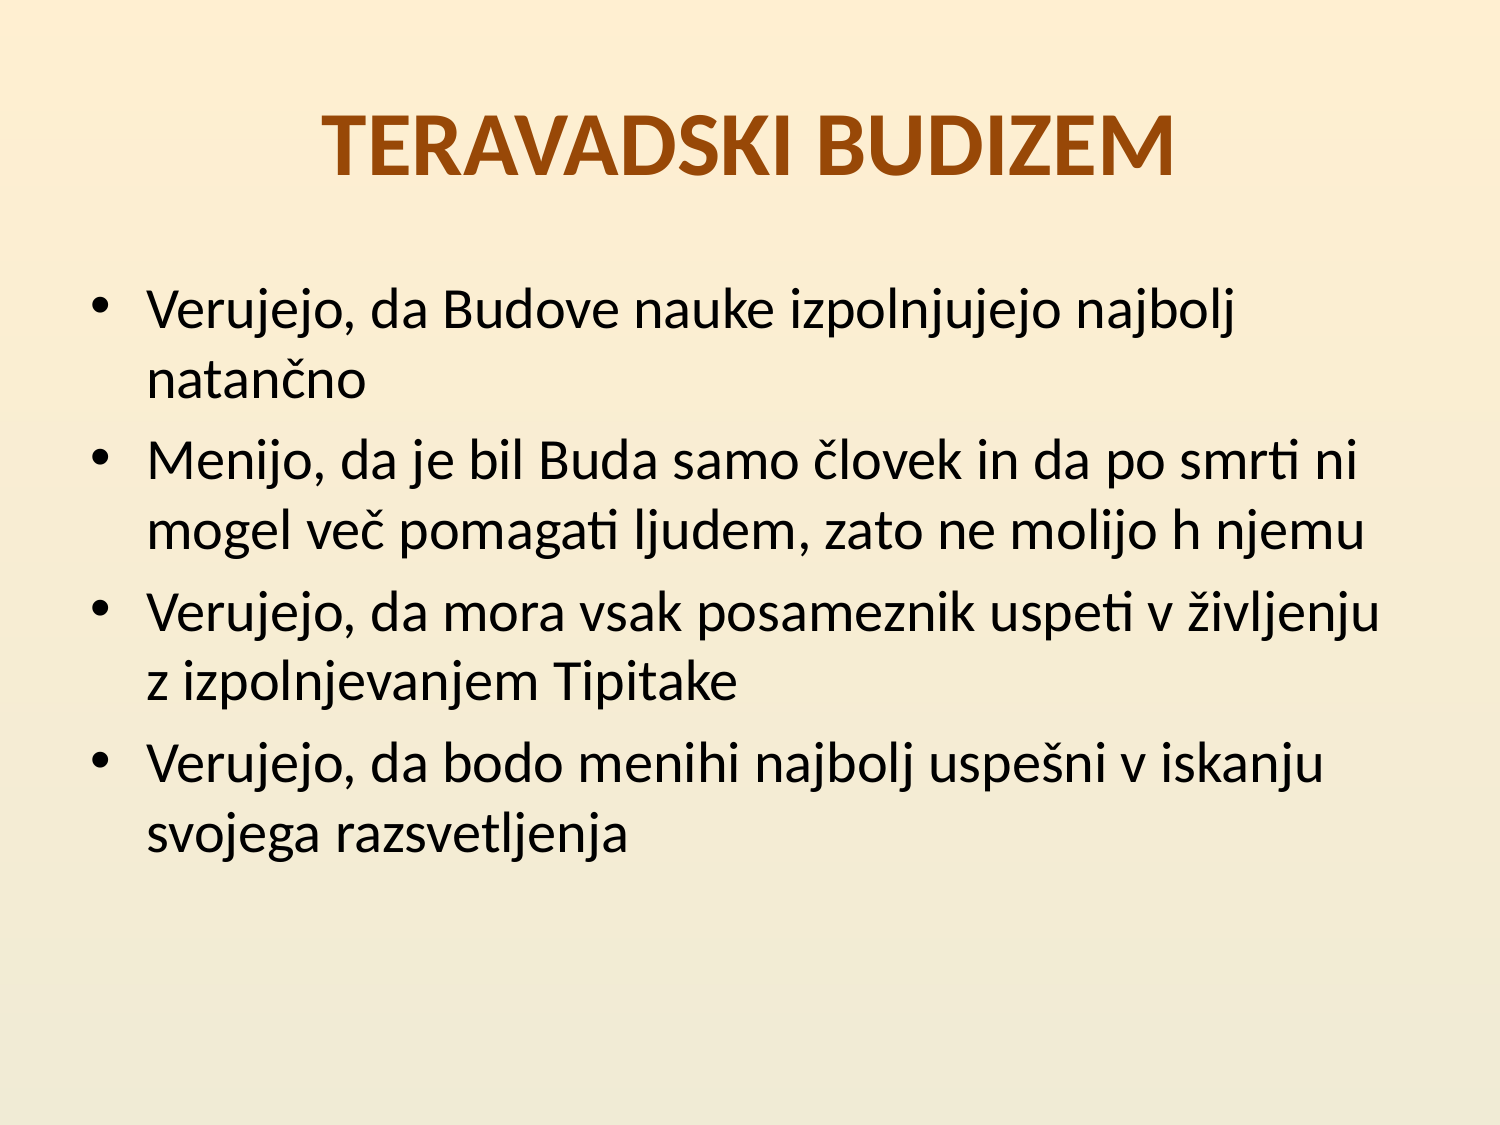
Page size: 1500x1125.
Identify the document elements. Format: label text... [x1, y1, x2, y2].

title TERAVADSKI BUDIZEM [75, 45, 1425, 233]
list Verujejo, da Budove nauke izpolnjujejo najbolj natančno Menijo, da je bil Buda samo človek in da po smrti ni mogel več pomagati ljudem, zato ne molijo h njemu Verujejo, da mora vsak posameznik uspeti v življenju z izpolnjevanjem Tipitake Verujejo, da bodo menihi najbolj uspešni v iskanju svojega razsvetljenja [75, 262, 1425, 1005]
